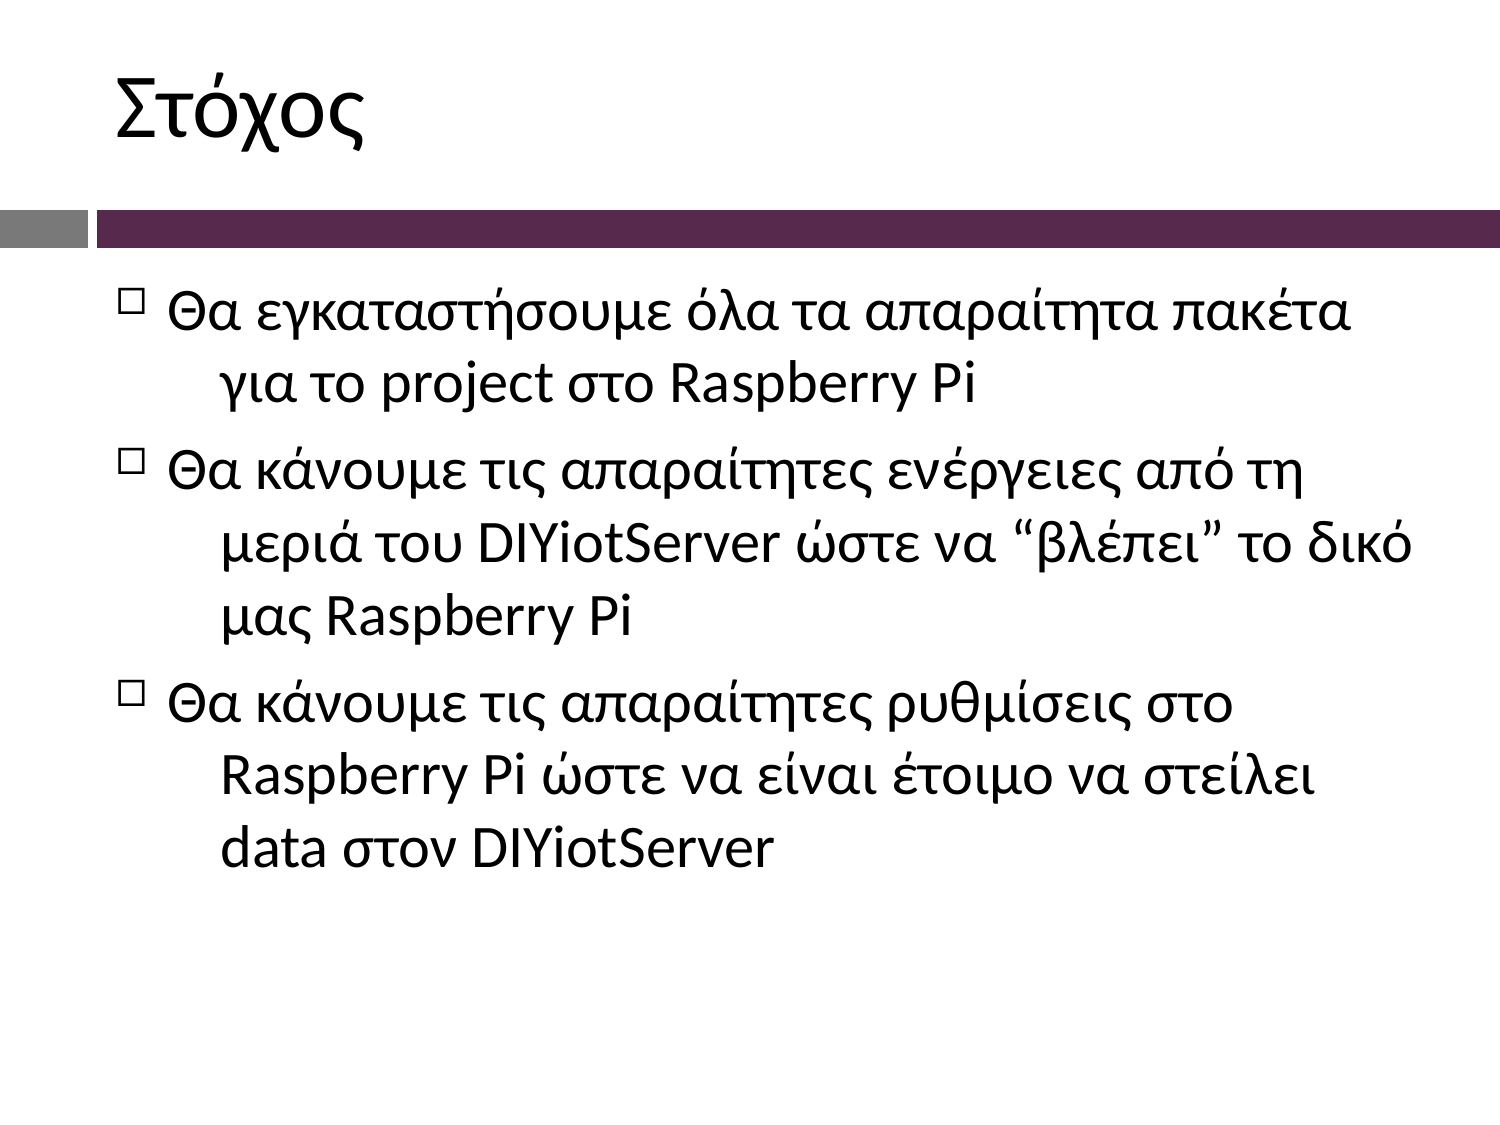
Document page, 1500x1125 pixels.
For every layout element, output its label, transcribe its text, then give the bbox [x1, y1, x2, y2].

list Θα εγκαταστήσουμε όλα τα απαραίτητα πακέτα για το project στο Raspberry Pi Θα κάνουμε τις απαραίτητες ενέργειες από τη μεριά του DIYiotServer ώστε να “βλέπει” το δικό μας Raspberry Pi Θα κάνουμε τις απαραίτητες ρυθμίσεις στο Raspberry Pi ώστε να είναι έτοιμο να στείλει data στον DIYiotServer [100, 262, 1438, 1000]
title Στόχος [100, 19, 1438, 182]
